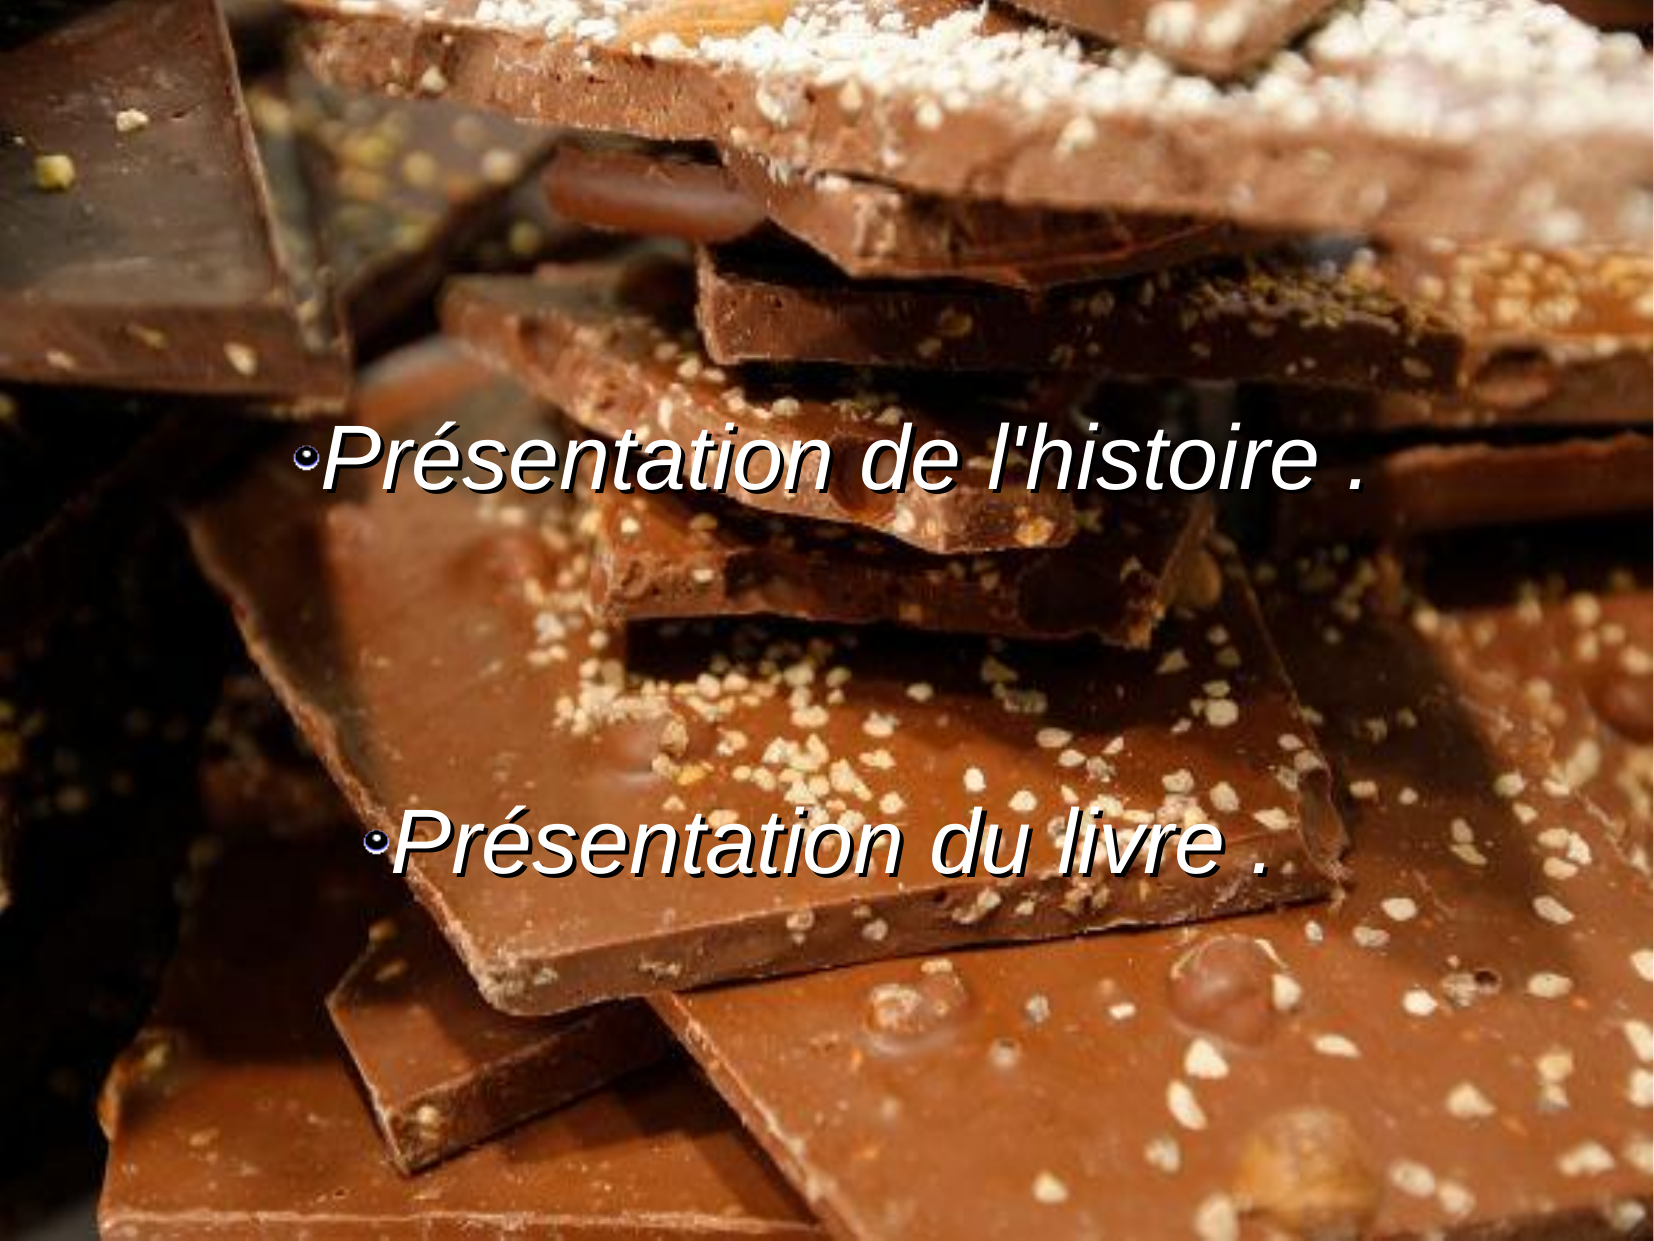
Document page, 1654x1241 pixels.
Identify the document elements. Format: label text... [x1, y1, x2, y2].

title Présentation de l'histoire . [88, 354, 1577, 562]
title Présentation du livre . [88, 737, 1577, 945]
picture [0, 0, 1654, 1241]
